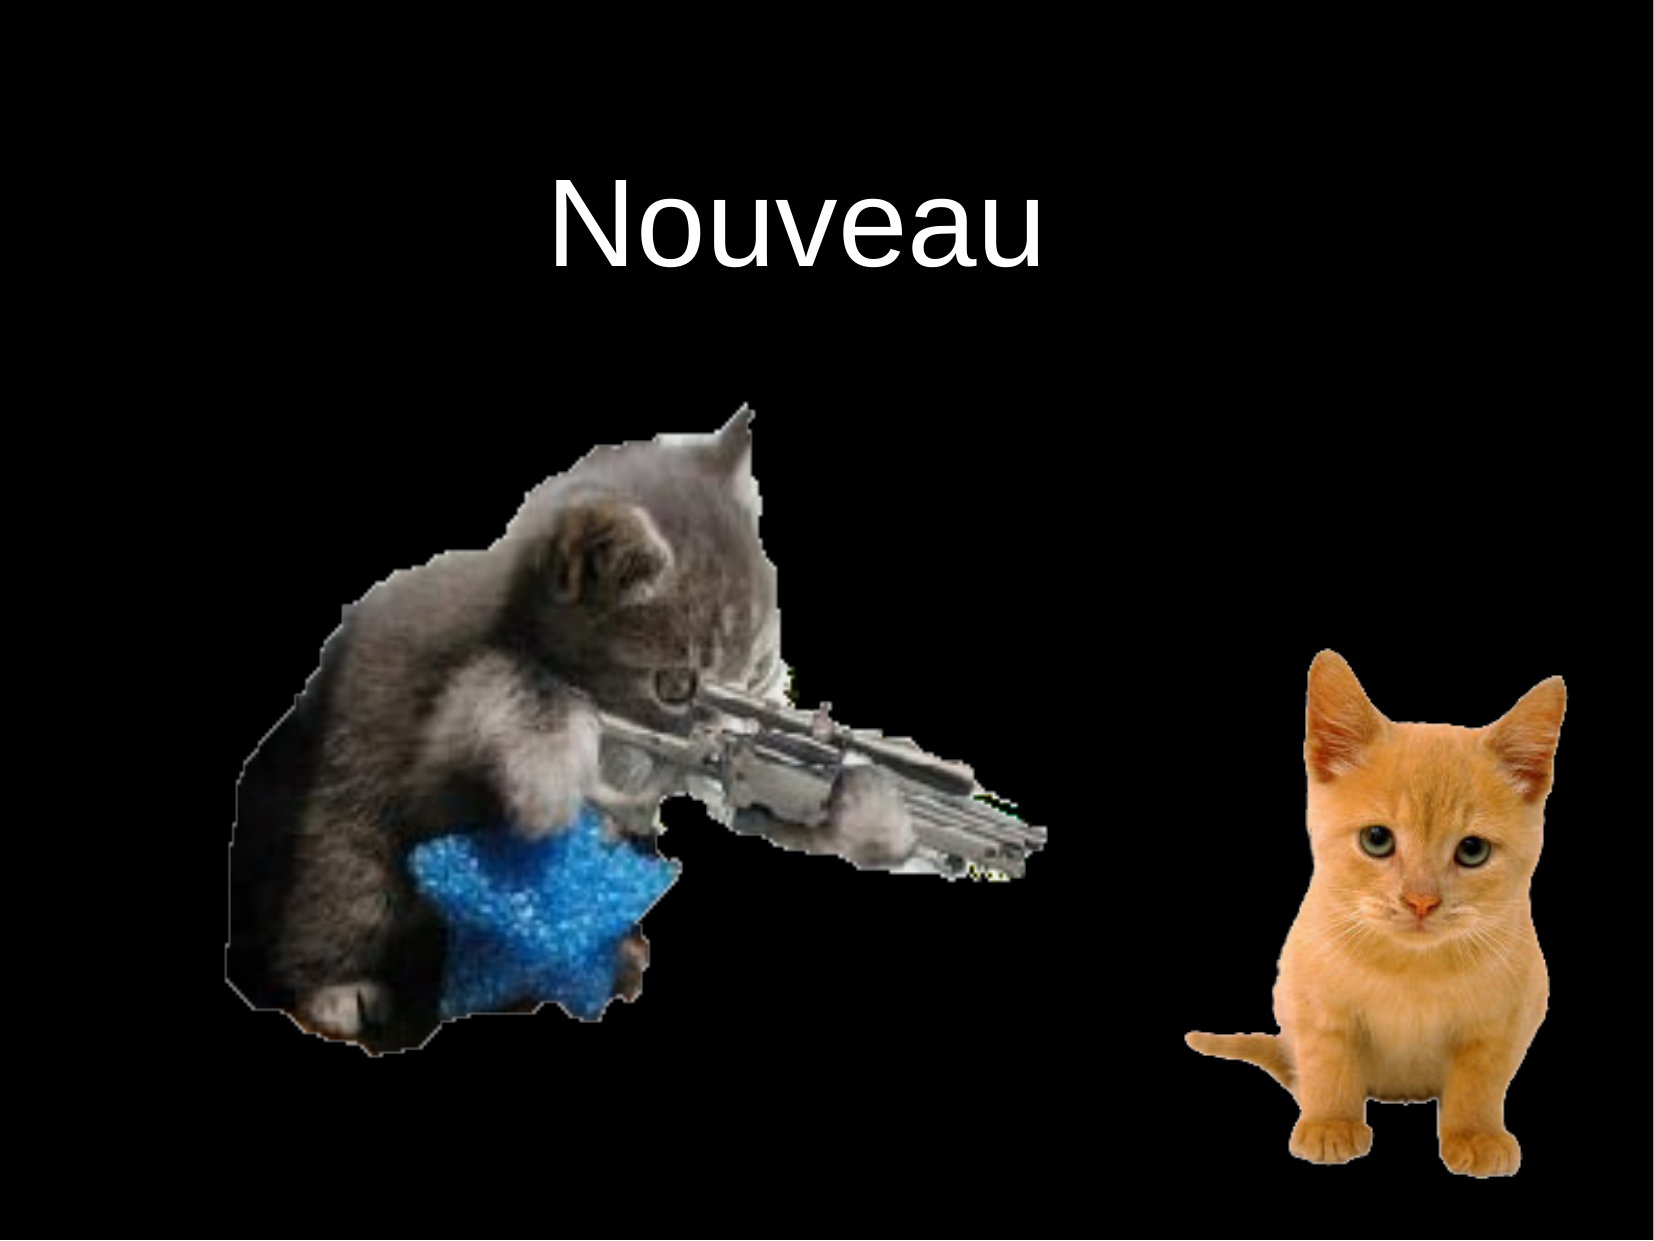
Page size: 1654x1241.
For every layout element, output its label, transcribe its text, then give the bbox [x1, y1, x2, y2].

picture [187, 299, 1654, 1225]
text_box Nouveau [243, 145, 1351, 301]
